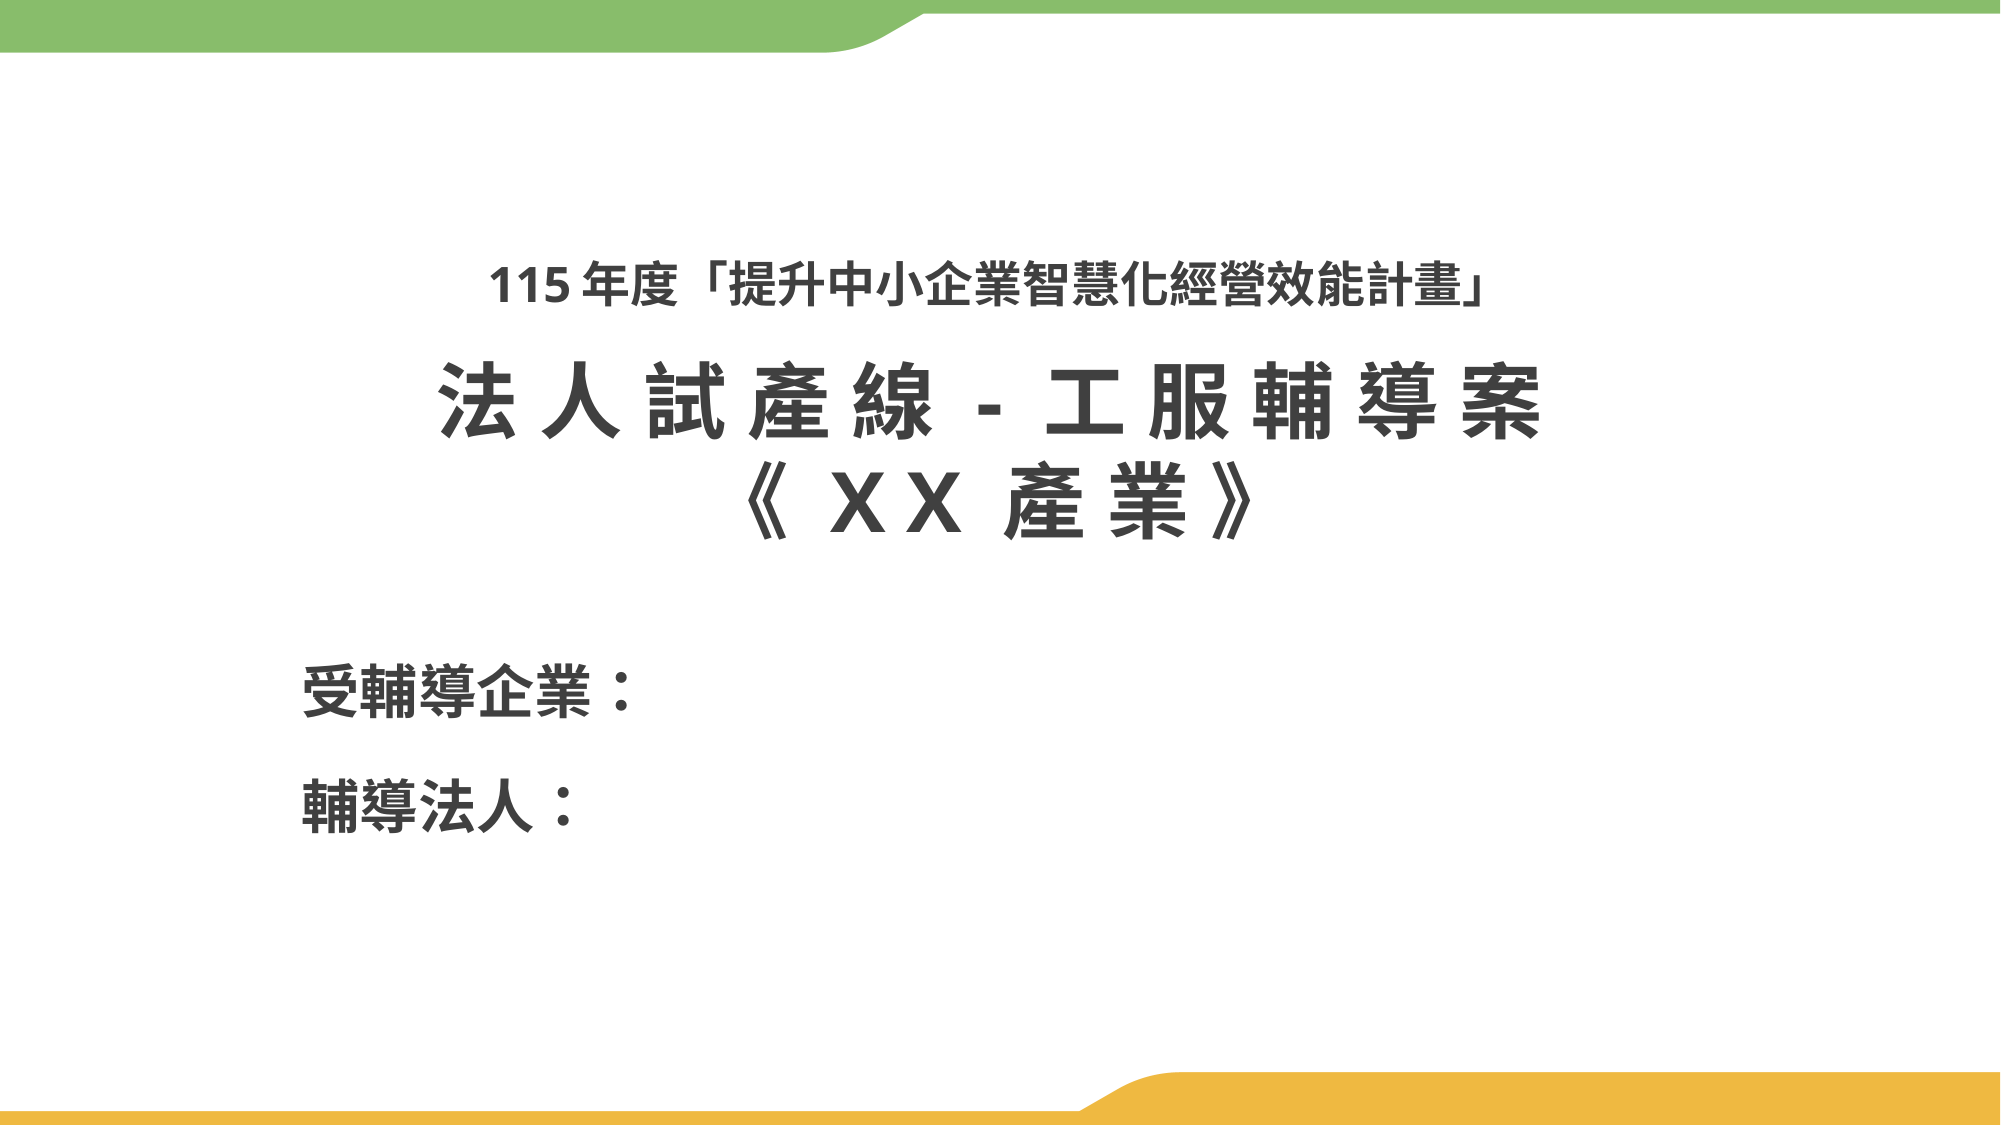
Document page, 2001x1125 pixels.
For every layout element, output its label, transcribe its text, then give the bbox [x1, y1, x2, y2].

text_box 115年度「提升中小企業智慧化經營效能計畫」 [399, 224, 1601, 341]
title 法人試產線-工服輔導案 《XX產業》 [137, 340, 1863, 558]
text_box 輔導法人： [286, 747, 1489, 864]
text_box 受輔導企業： [286, 631, 1489, 747]
